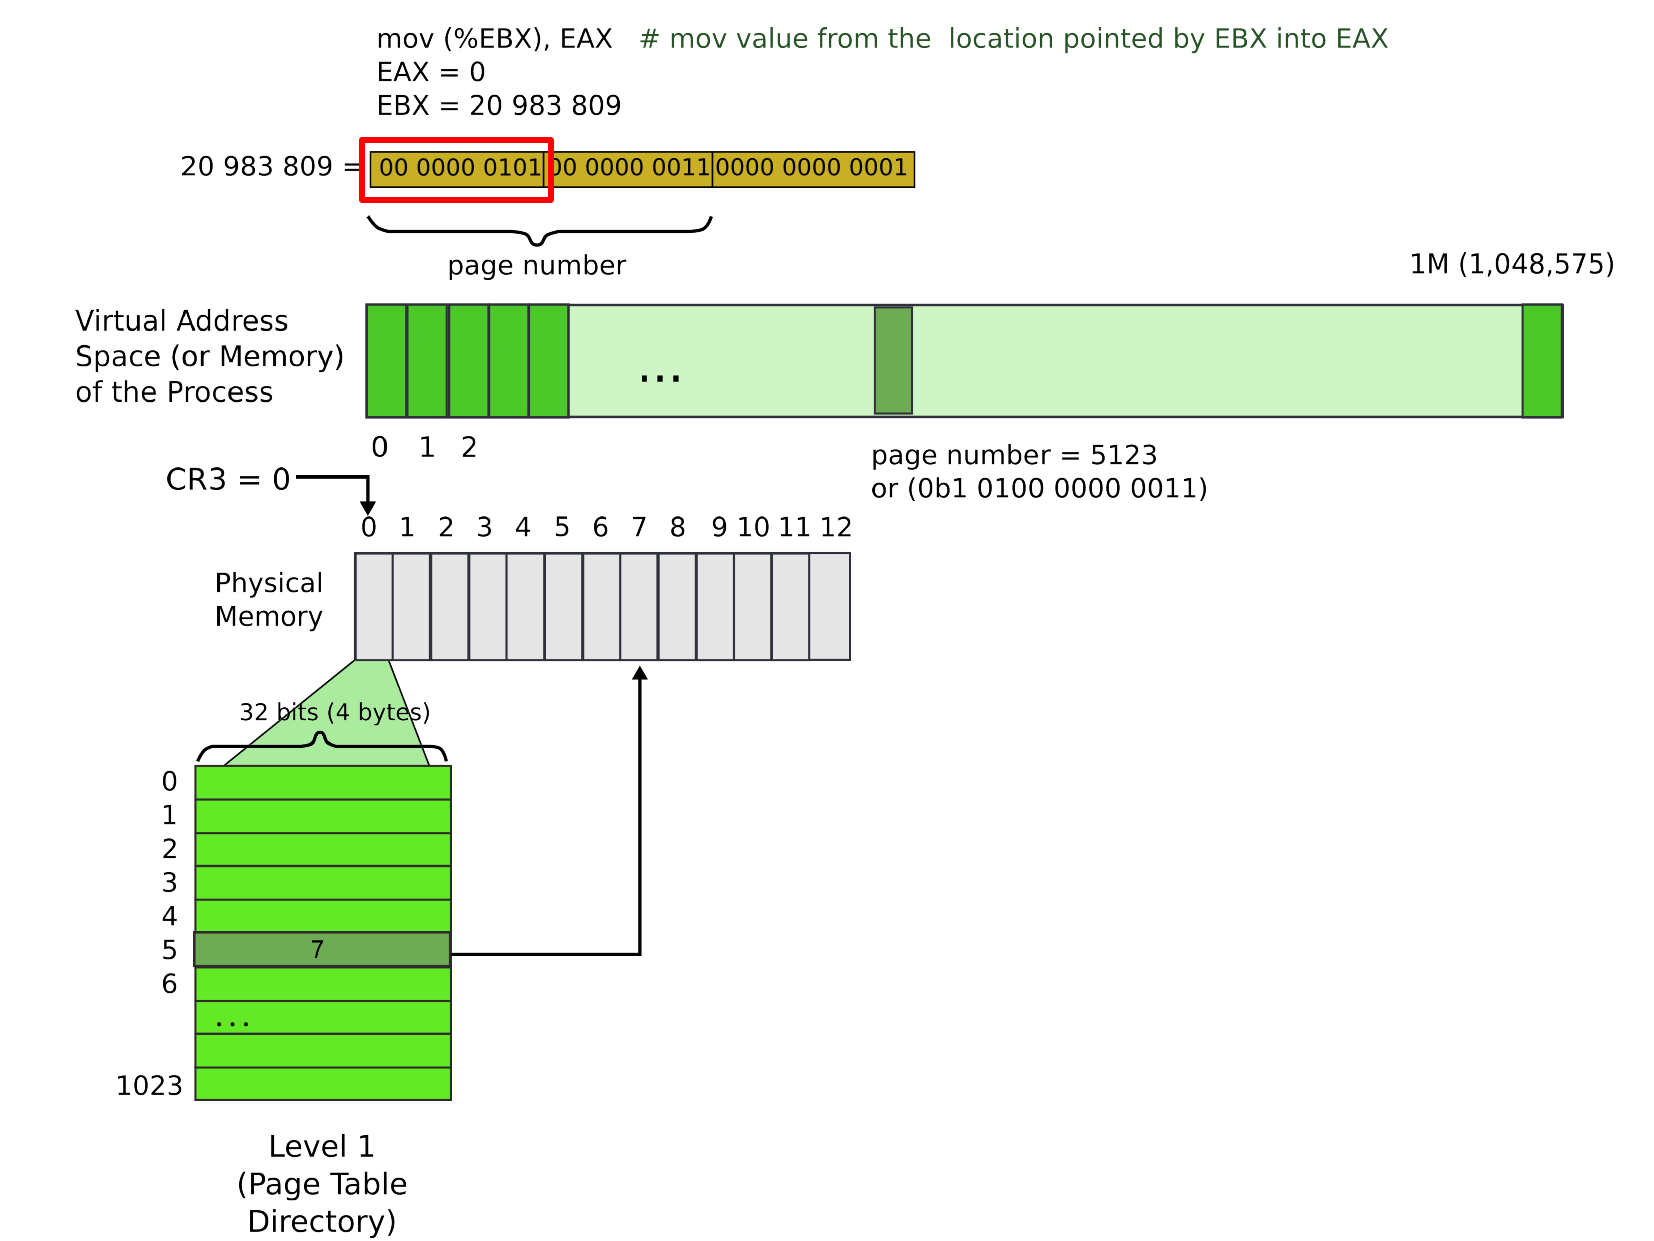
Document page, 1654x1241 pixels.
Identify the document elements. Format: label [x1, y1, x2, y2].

picture [1412, 252, 1613, 277]
picture [366, 215, 713, 280]
picture [118, 475, 851, 1238]
picture [365, 143, 548, 188]
picture [167, 467, 289, 490]
picture [75, 298, 1564, 501]
picture [182, 27, 1388, 188]
